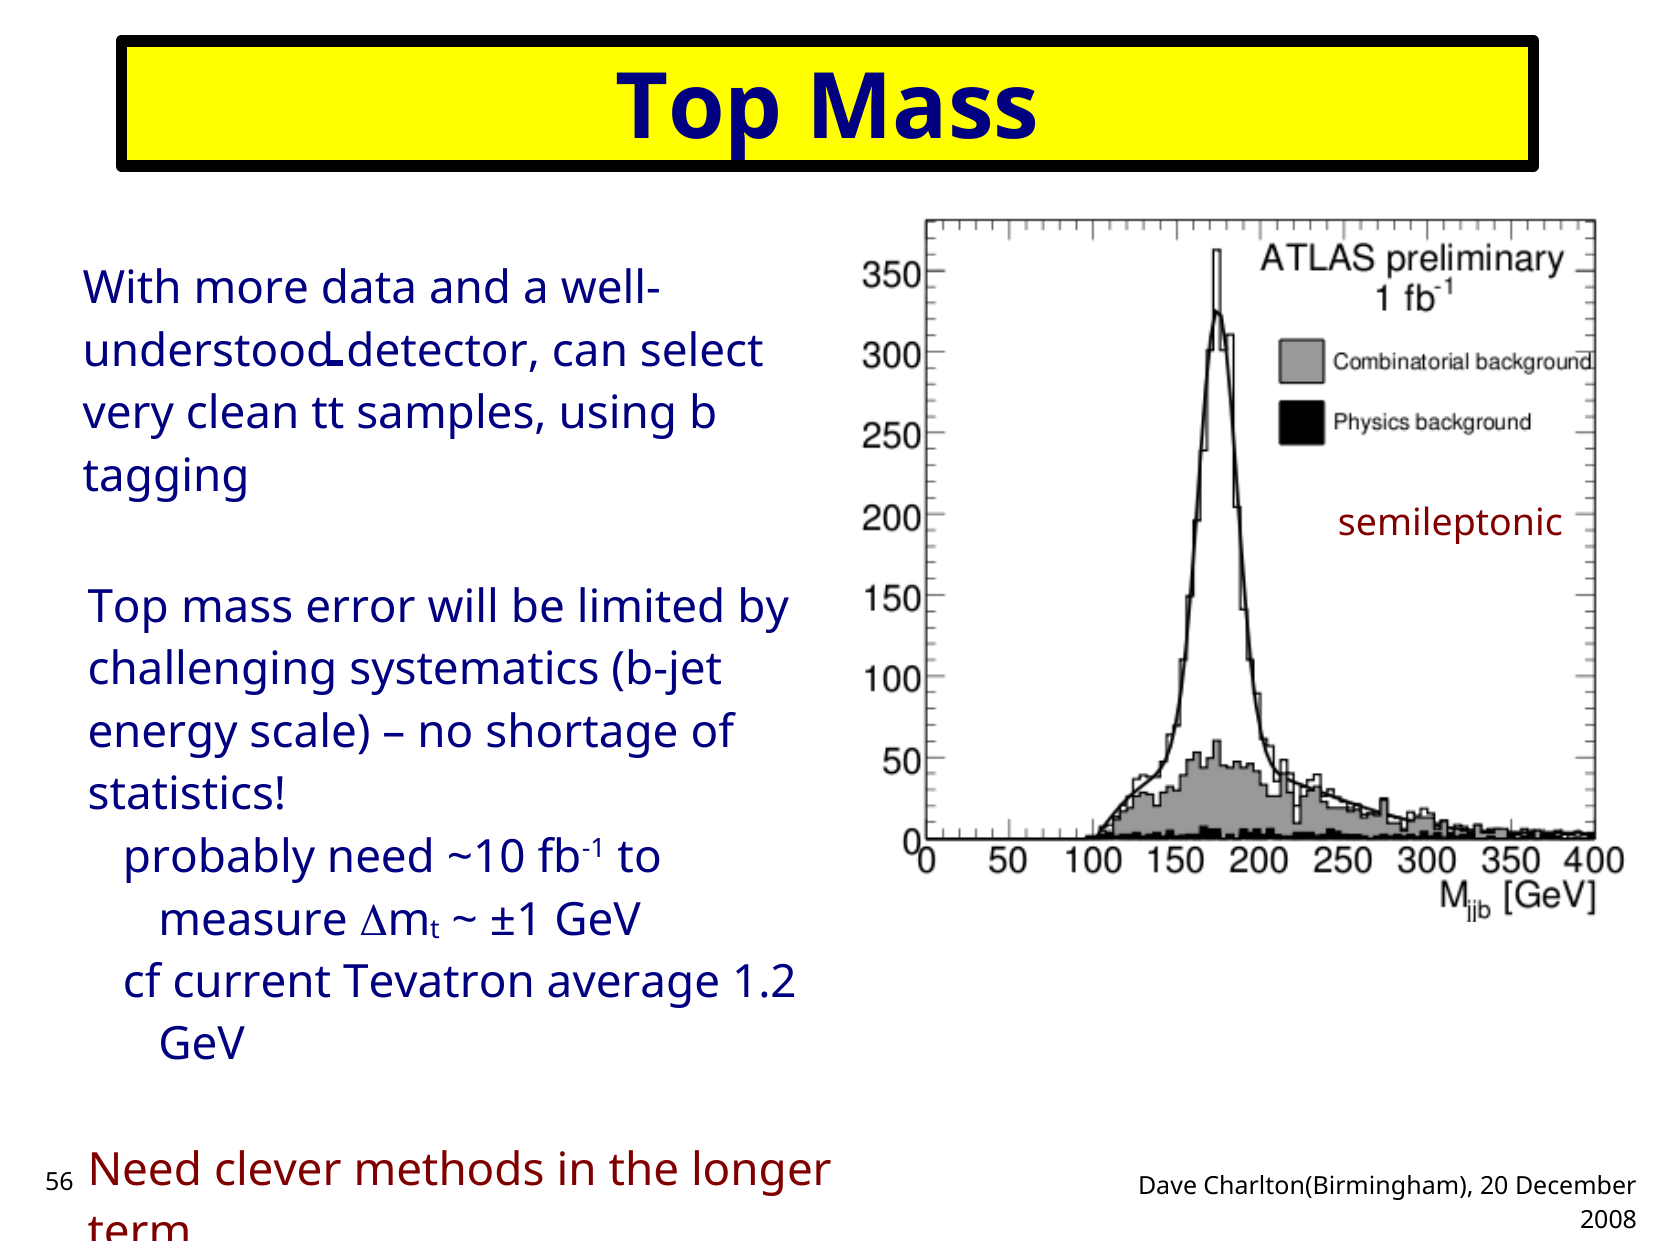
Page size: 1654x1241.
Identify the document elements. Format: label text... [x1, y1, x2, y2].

picture [833, 203, 1654, 922]
text_box semileptonic [1337, 495, 1623, 539]
text_box Top mass error will be limited by challenging systematics (b-jet energy scale) – no shortage of statistics! probably need ~10 fb-1 to measure Dmt ~ ±1 GeV cf current Tevatron average 1.2 GeV Need clever methods in the longer term... [87, 573, 859, 1126]
text_box With more data and a well-understood detector, can select very clean tt samples, using b tagging [82, 254, 790, 512]
title Top Mass [121, 49, 1534, 158]
